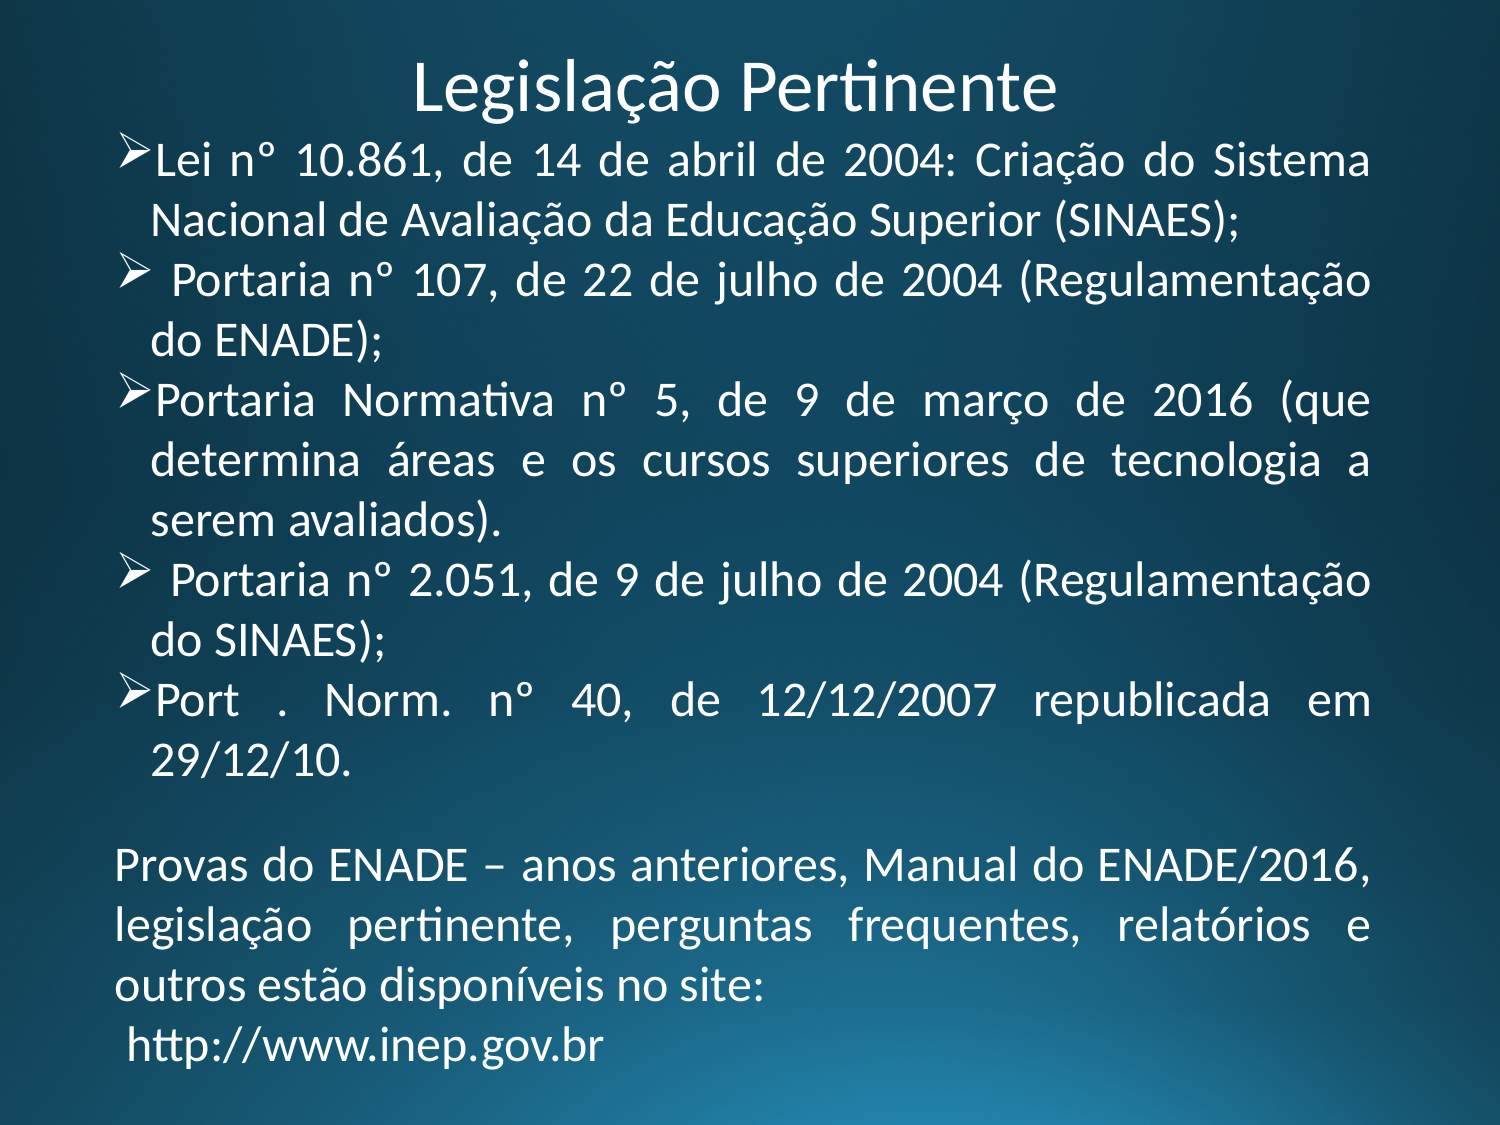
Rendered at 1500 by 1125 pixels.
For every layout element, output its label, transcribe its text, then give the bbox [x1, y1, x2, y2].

text_box Legislação Pertinente Lei nº 10.861, de 14 de abril de 2004: Criação do Sistema Nacional de Avaliação da Educação Superior (SINAES); Portaria nº 107, de 22 de julho de 2004 (Regulamentação do ENADE); Portaria Normativa nº 5, de 9 de março de 2016 (que determina áreas e os cursos superiores de tecnologia a serem avaliados). Portaria nº 2.051, de 9 de julho de 2004 (Regulamentação do SINAES); Port . Norm. nº 40, de 12/12/2007 republicada em 29/12/10. Provas do ENADE – anos anteriores, Manual do ENADE/2016, legislação pertinente, perguntas frequentes, relatórios e outros estão disponíveis no site: http://www.inep.gov.br [100, 29, 1388, 1120]
picture [0, 0, 1500, 1125]
